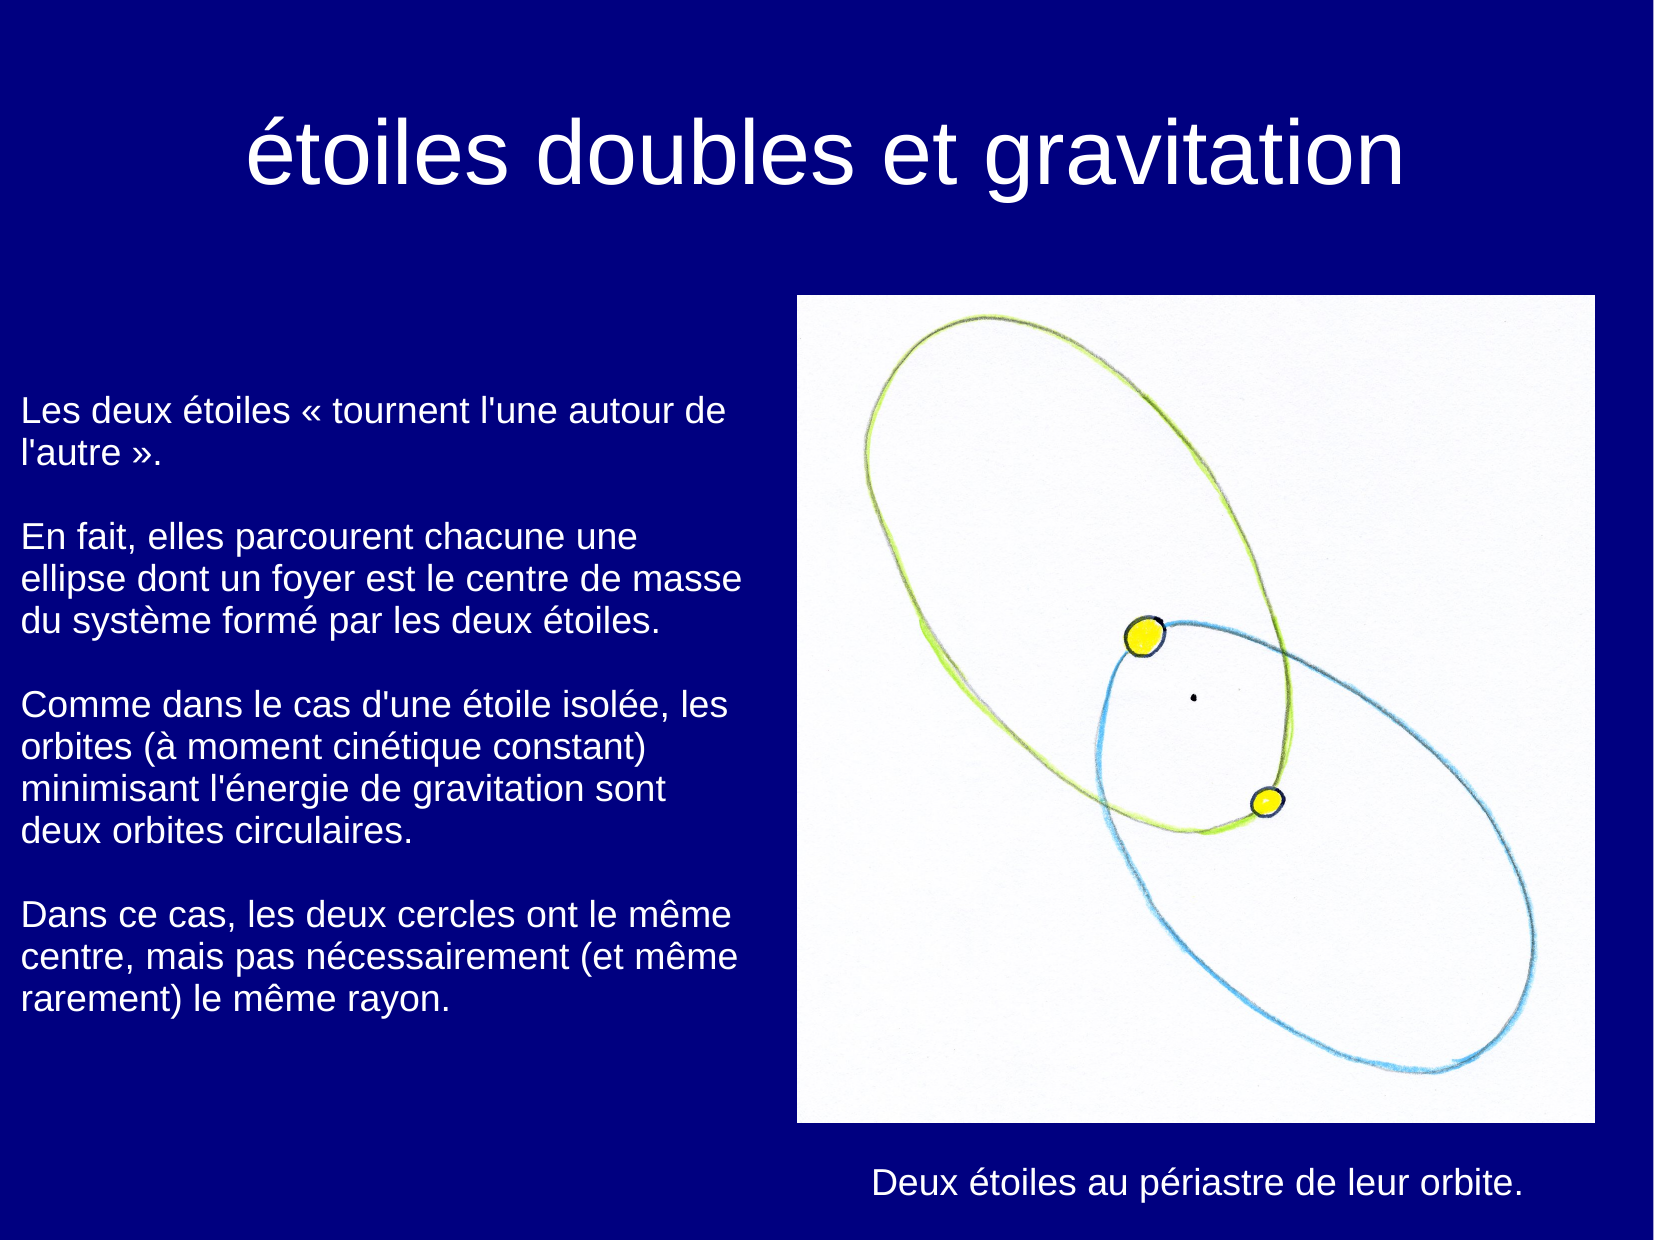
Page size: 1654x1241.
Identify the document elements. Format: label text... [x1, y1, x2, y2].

title étoiles doubles et gravitation [82, 49, 1571, 257]
text_box Les deux étoiles « tournent l'une autour de l'autre ». En fait, elles parcourent chacune une ellipse dont un foyer est le centre de masse du système formé par les deux étoiles. Comme dans le cas d'une étoile isolée, les orbites (à moment cinétique constant) minimisant l'énergie de gravitation sont deux orbites circulaires. Dans ce cas, les deux cercles ont le même centre, mais pas nécessairement (et même rarement) le même rayon. [5, 382, 768, 1113]
picture [797, 295, 1595, 1123]
text_box Deux étoiles au périastre de leur orbite. [856, 1153, 1539, 1211]
